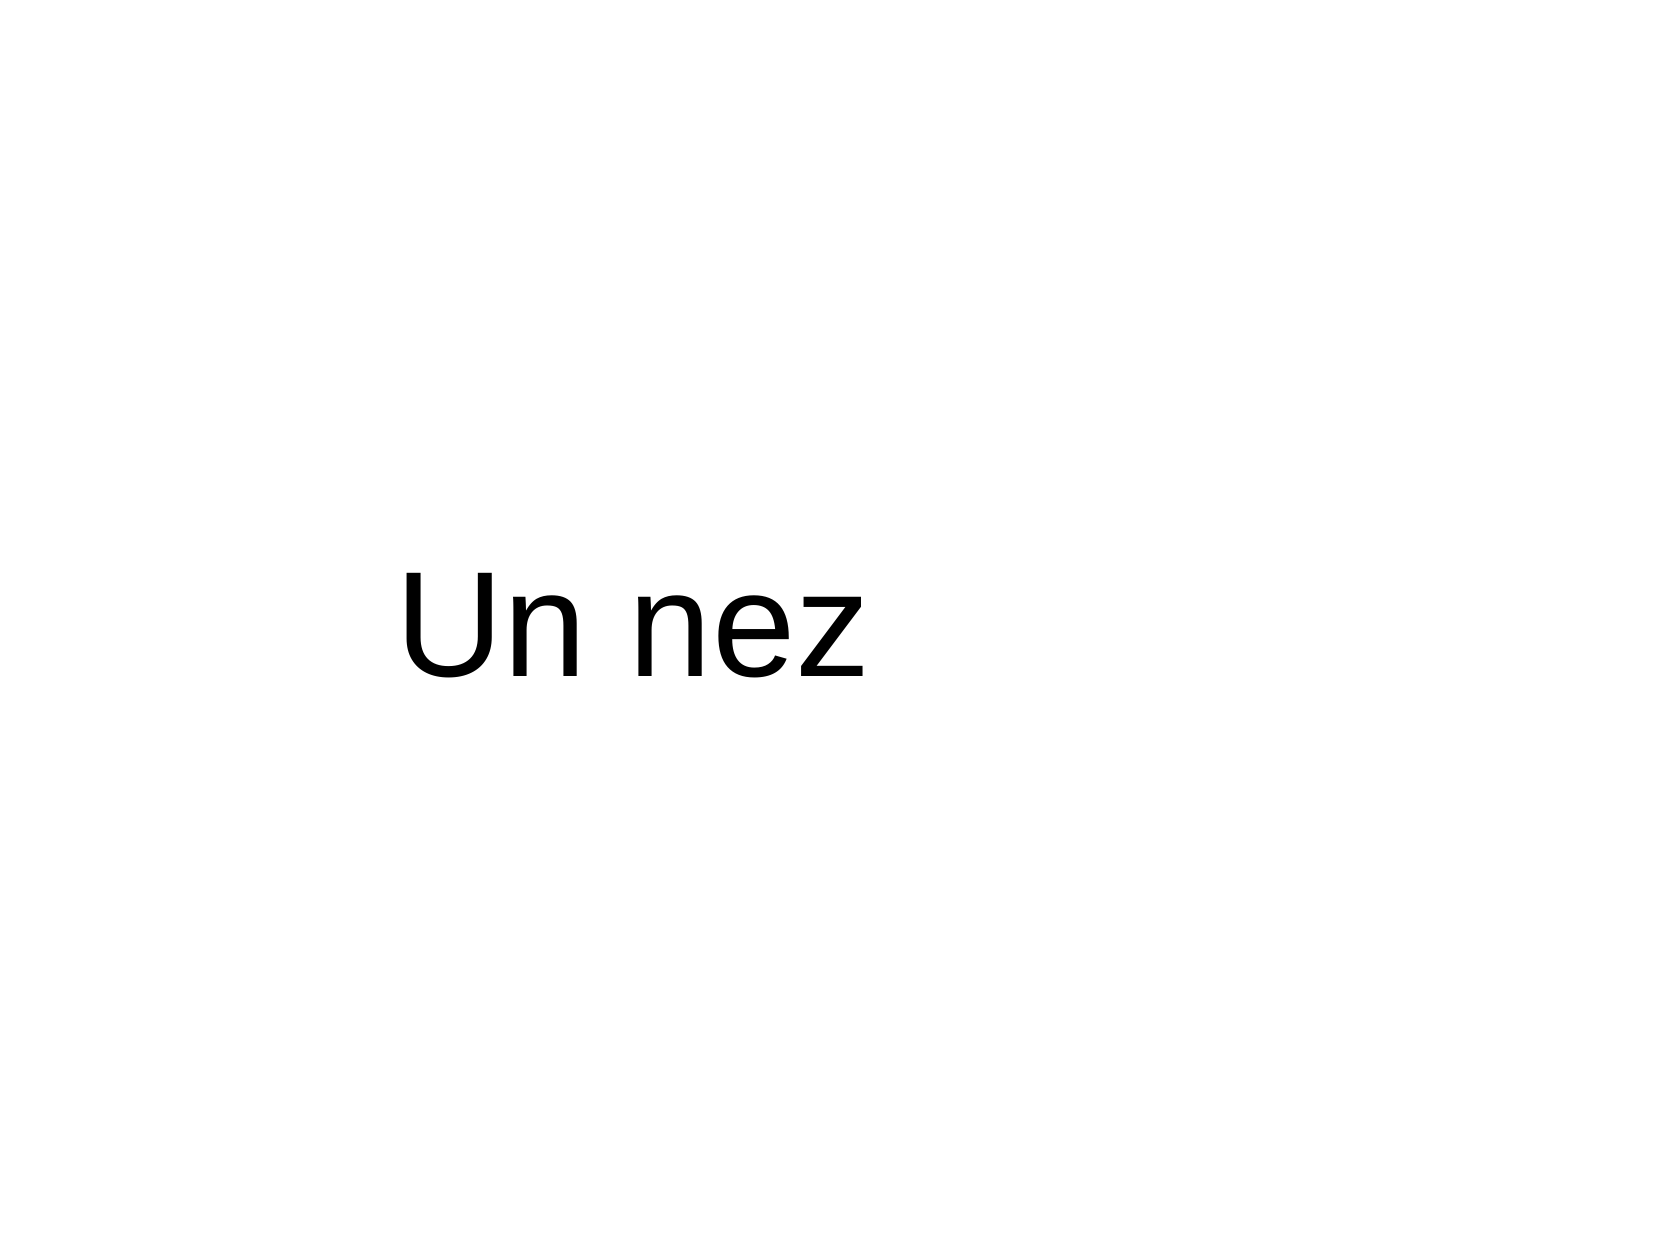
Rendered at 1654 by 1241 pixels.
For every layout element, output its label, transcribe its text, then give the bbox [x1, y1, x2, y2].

text_box Un nez [380, 533, 1279, 717]
